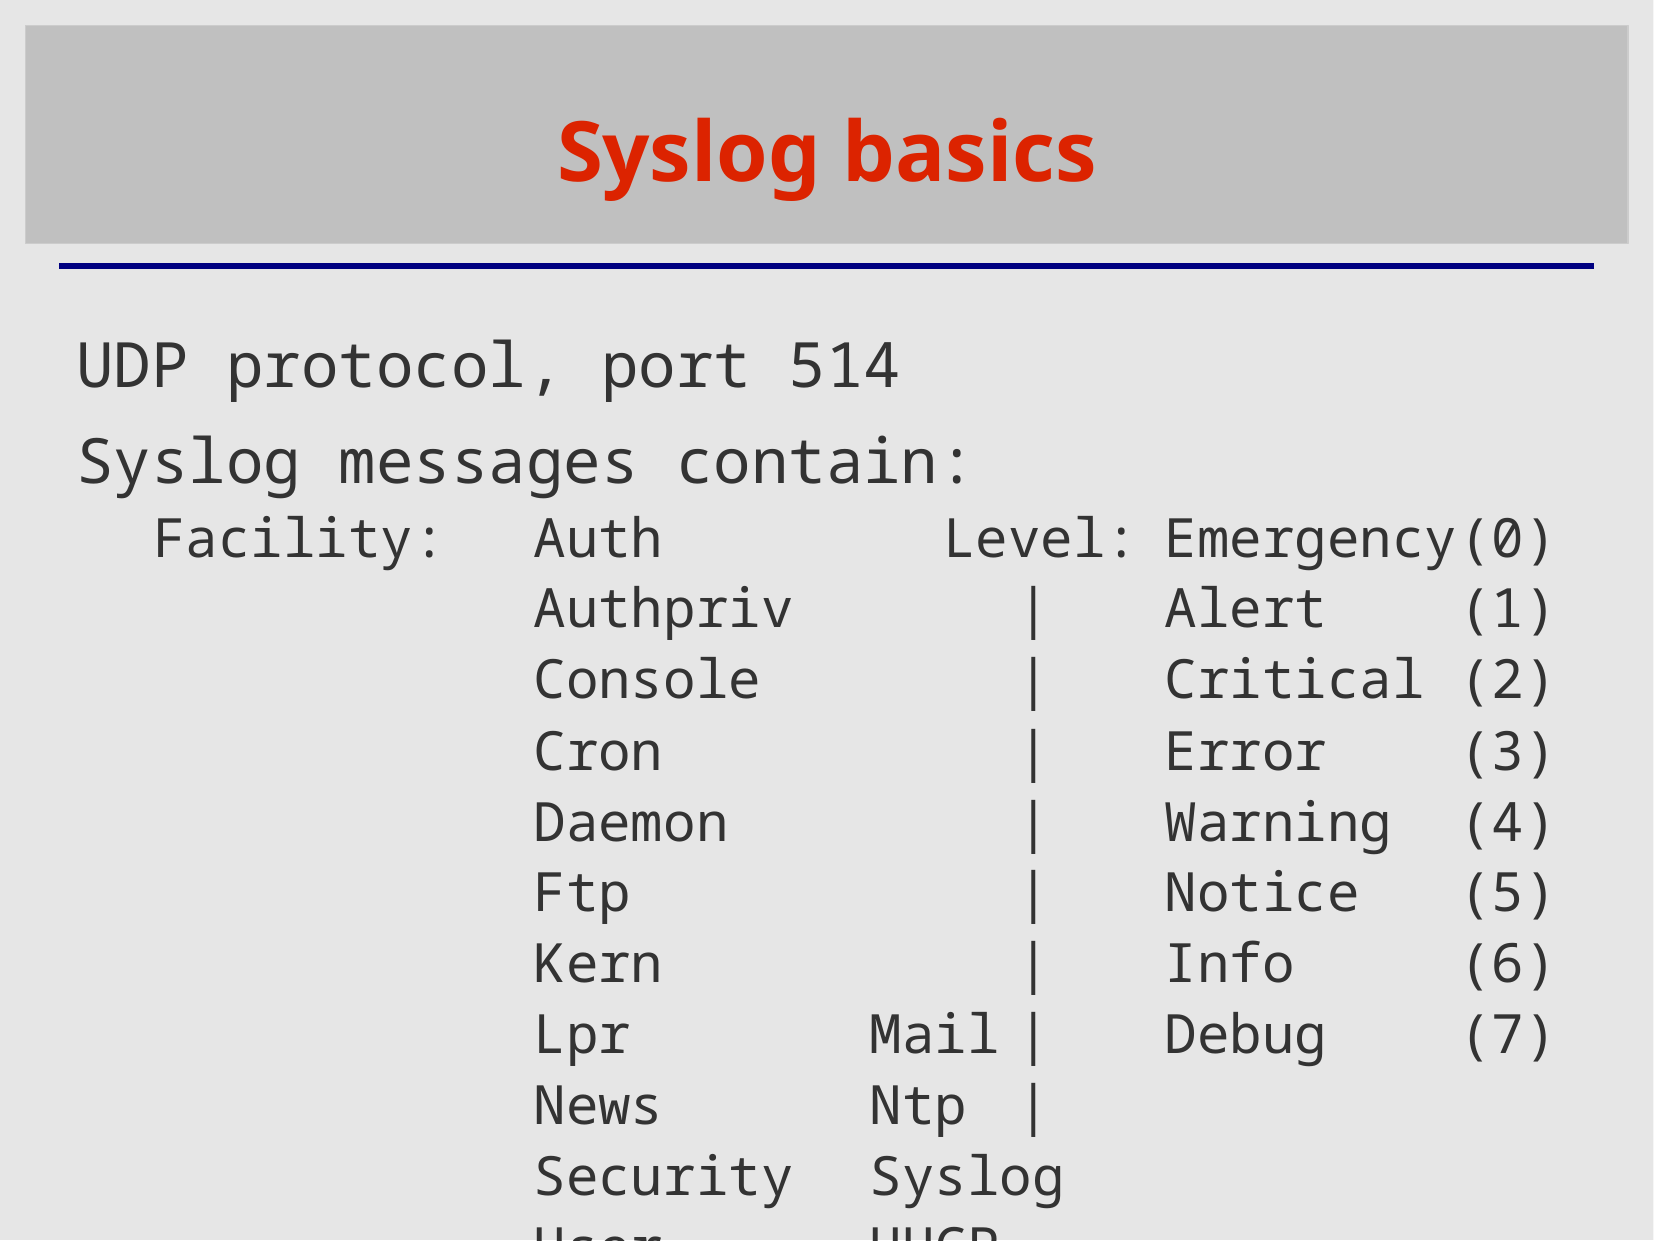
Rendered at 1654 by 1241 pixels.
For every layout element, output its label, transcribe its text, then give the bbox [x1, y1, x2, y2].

list UDP protocol, port 514 Syslog messages contain: Facility: Auth Level: Emergency (0) Authpriv | Alert (1) Console | Critical (2) Cron | Error (3) Daemon | Warning (4) Ftp | Notice (5) Kern | Info (6) Lpr Mail | Debug (7) News Ntp | Security Syslog User UUCP Local0 ...Local7 [59, 322, 1594, 1184]
title Syslog basics [121, 53, 1534, 246]
